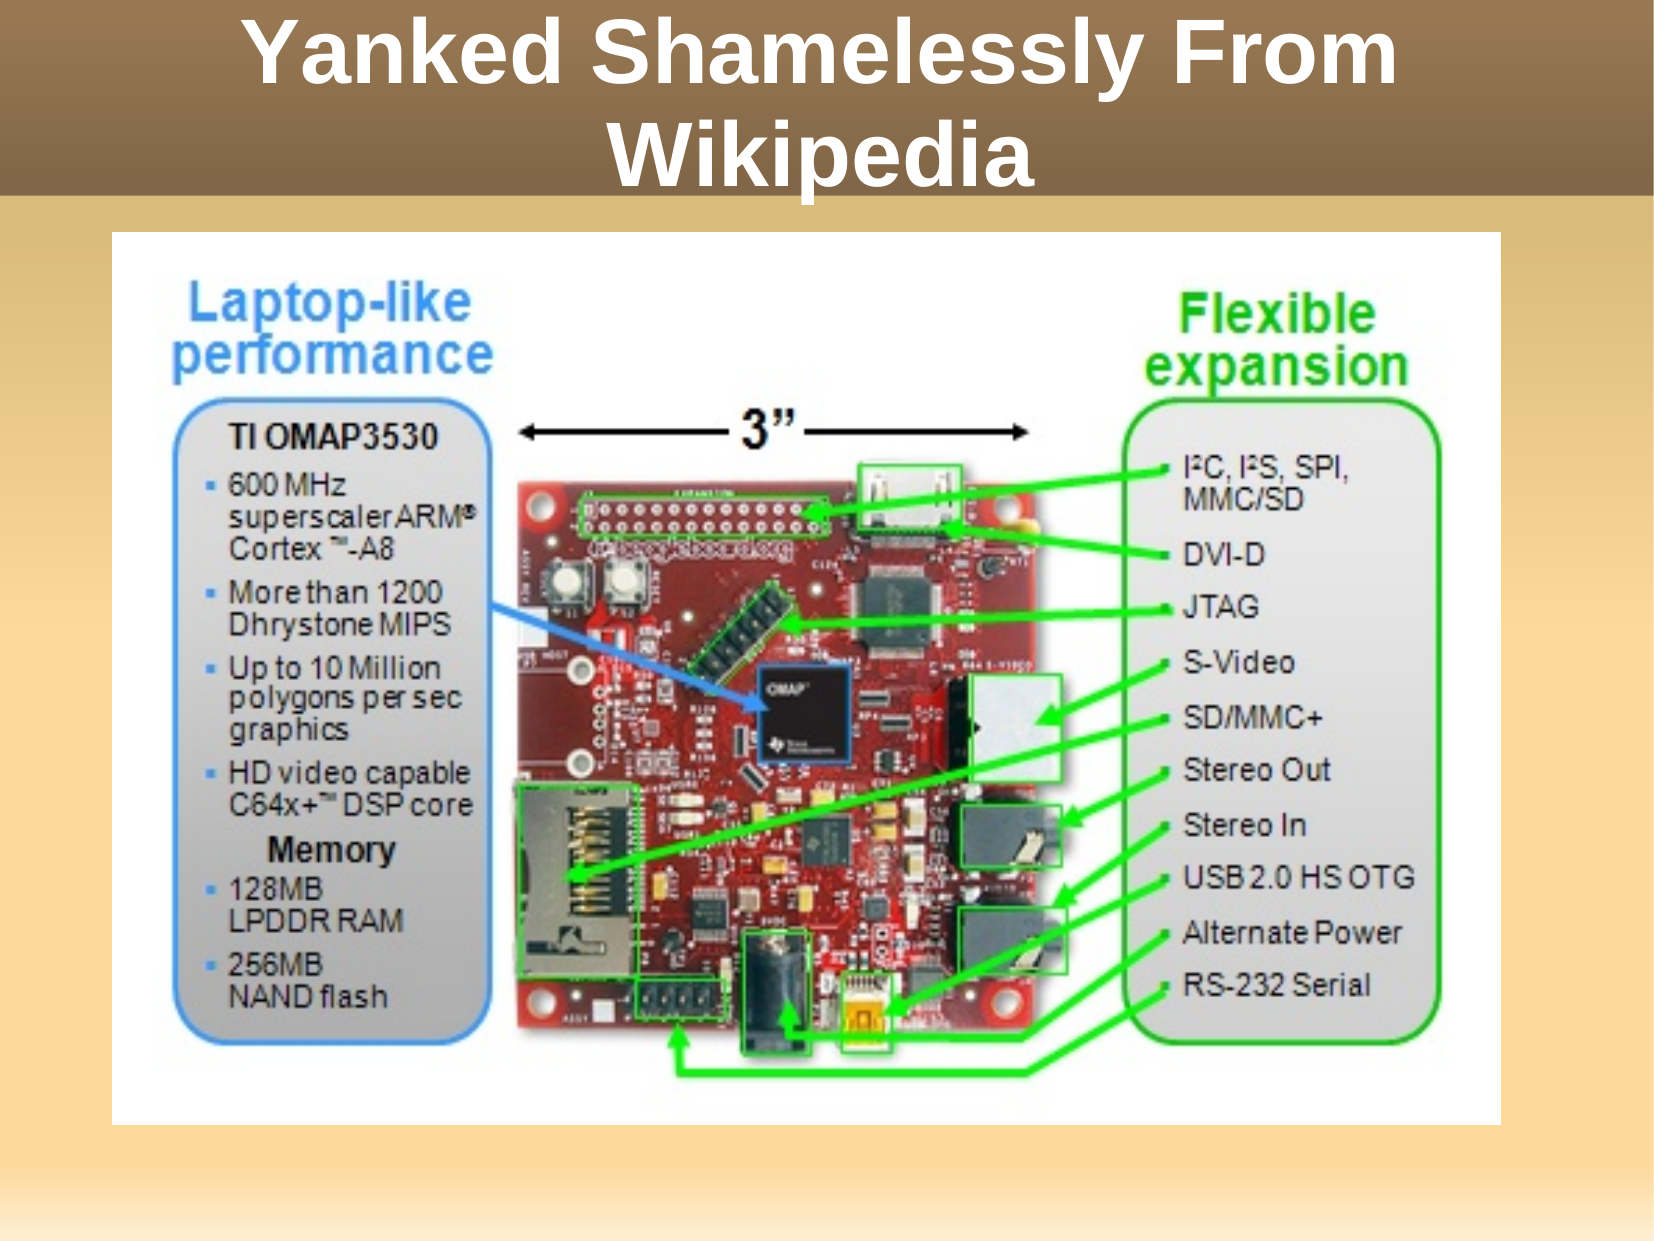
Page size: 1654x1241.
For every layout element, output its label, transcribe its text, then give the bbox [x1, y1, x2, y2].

title Yanked Shamelessly From Wikipedia [76, 0, 1565, 208]
picture [0, 0, 1654, 1241]
